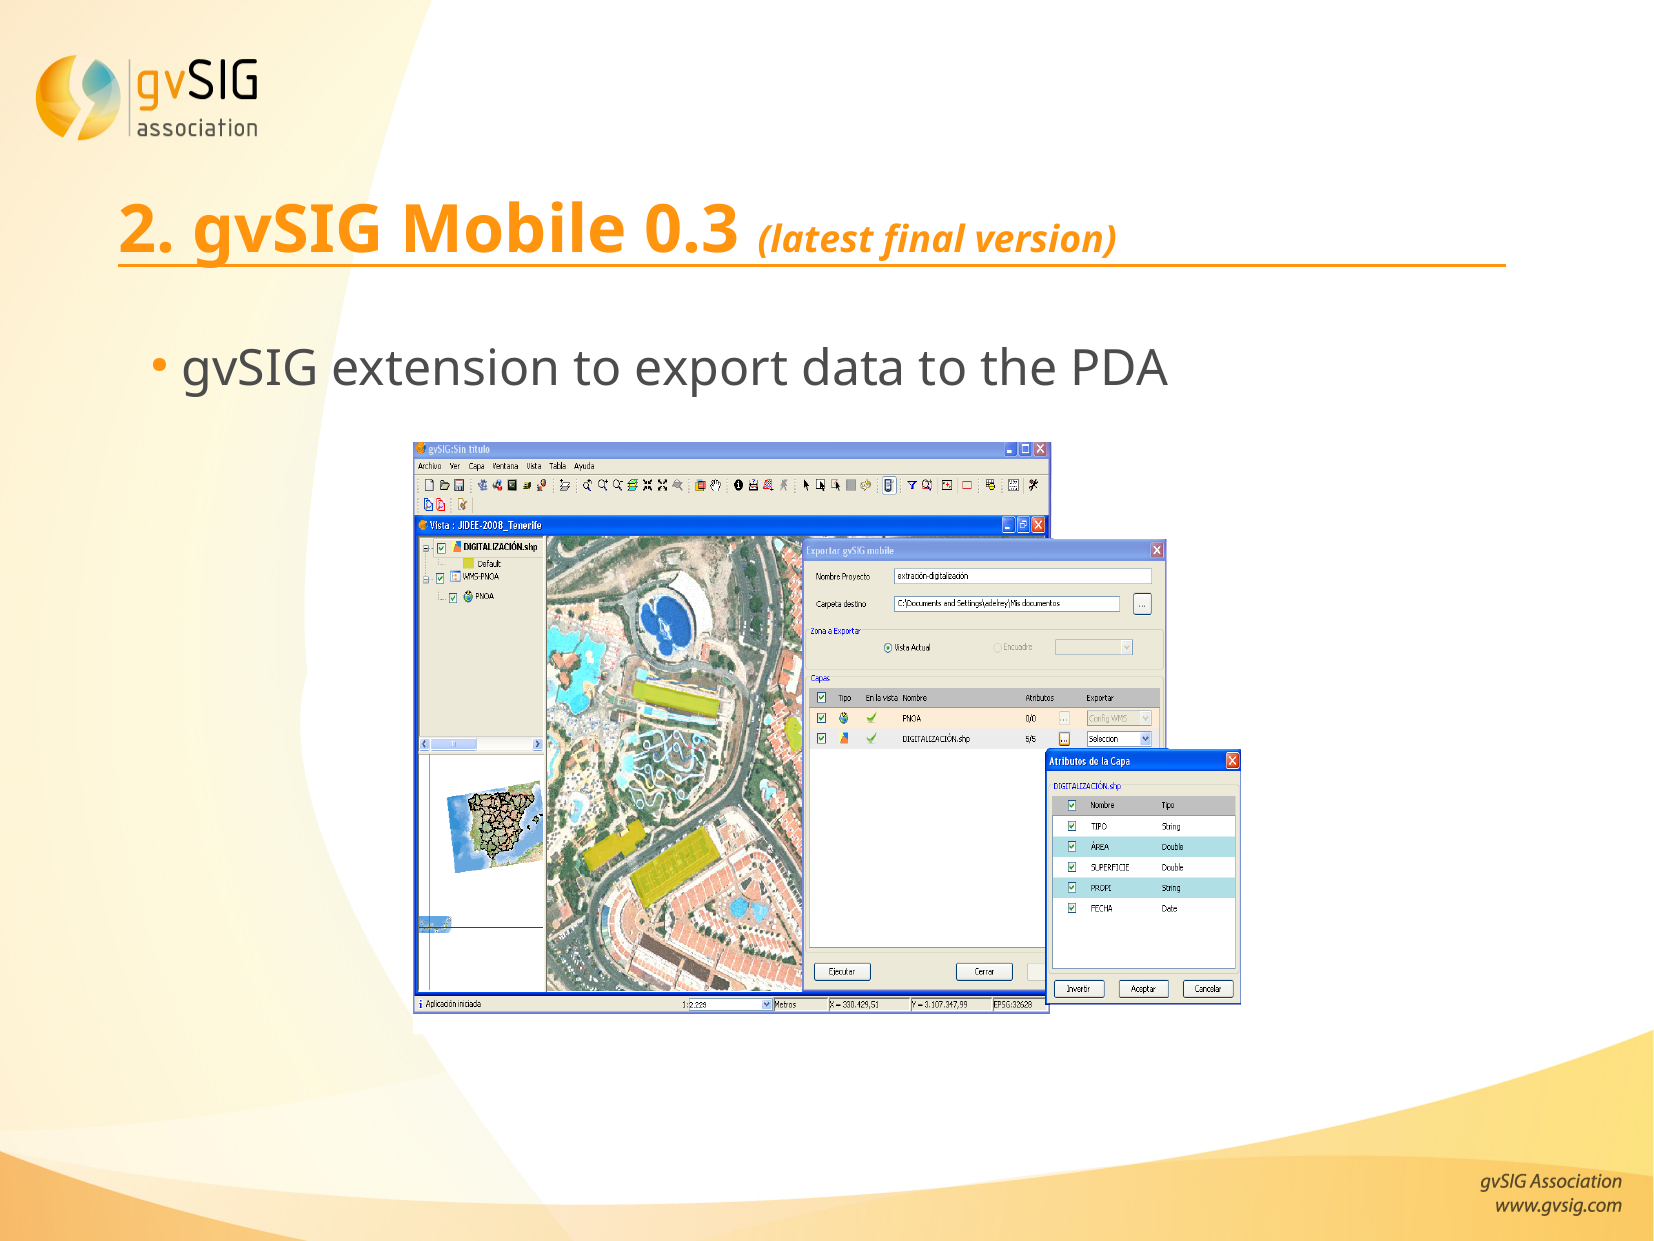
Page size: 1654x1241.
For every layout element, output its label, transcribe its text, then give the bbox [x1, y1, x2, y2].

title 2. gvSIG Mobile 0.3 (latest final version) [118, 177, 1607, 276]
picture [0, 0, 1654, 1241]
text_box gvSIG extension to export data to the PDA [135, 324, 1524, 1034]
